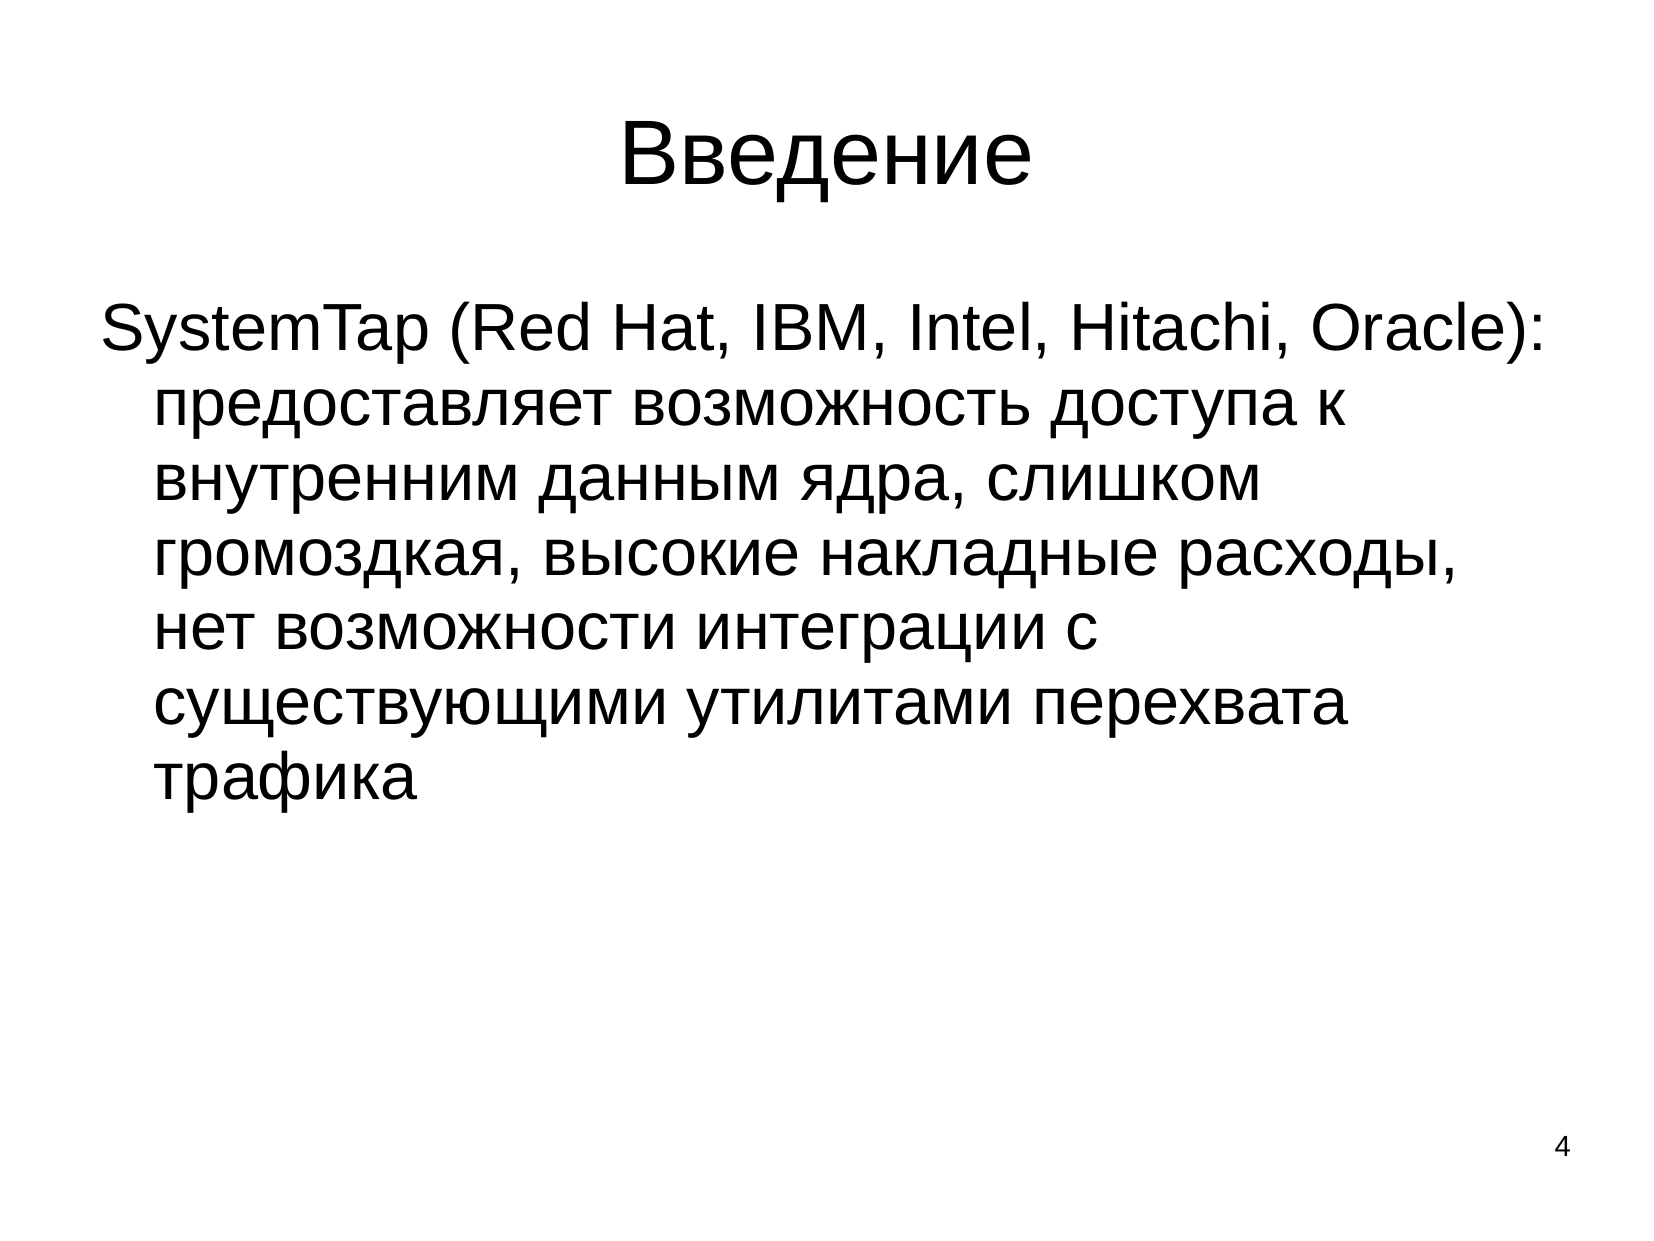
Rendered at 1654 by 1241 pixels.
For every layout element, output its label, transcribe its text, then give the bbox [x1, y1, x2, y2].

title Введение [82, 56, 1571, 250]
list SystemTap (Red Hat, IBM, Intel, Hitachi, Oracle): предоставляет возможность доступа к внутренним данным ядра, слишком громоздкая, высокие накладные расходы, нет возможности интеграции с существующими утилитами перехвата трафика [82, 290, 1571, 1094]
